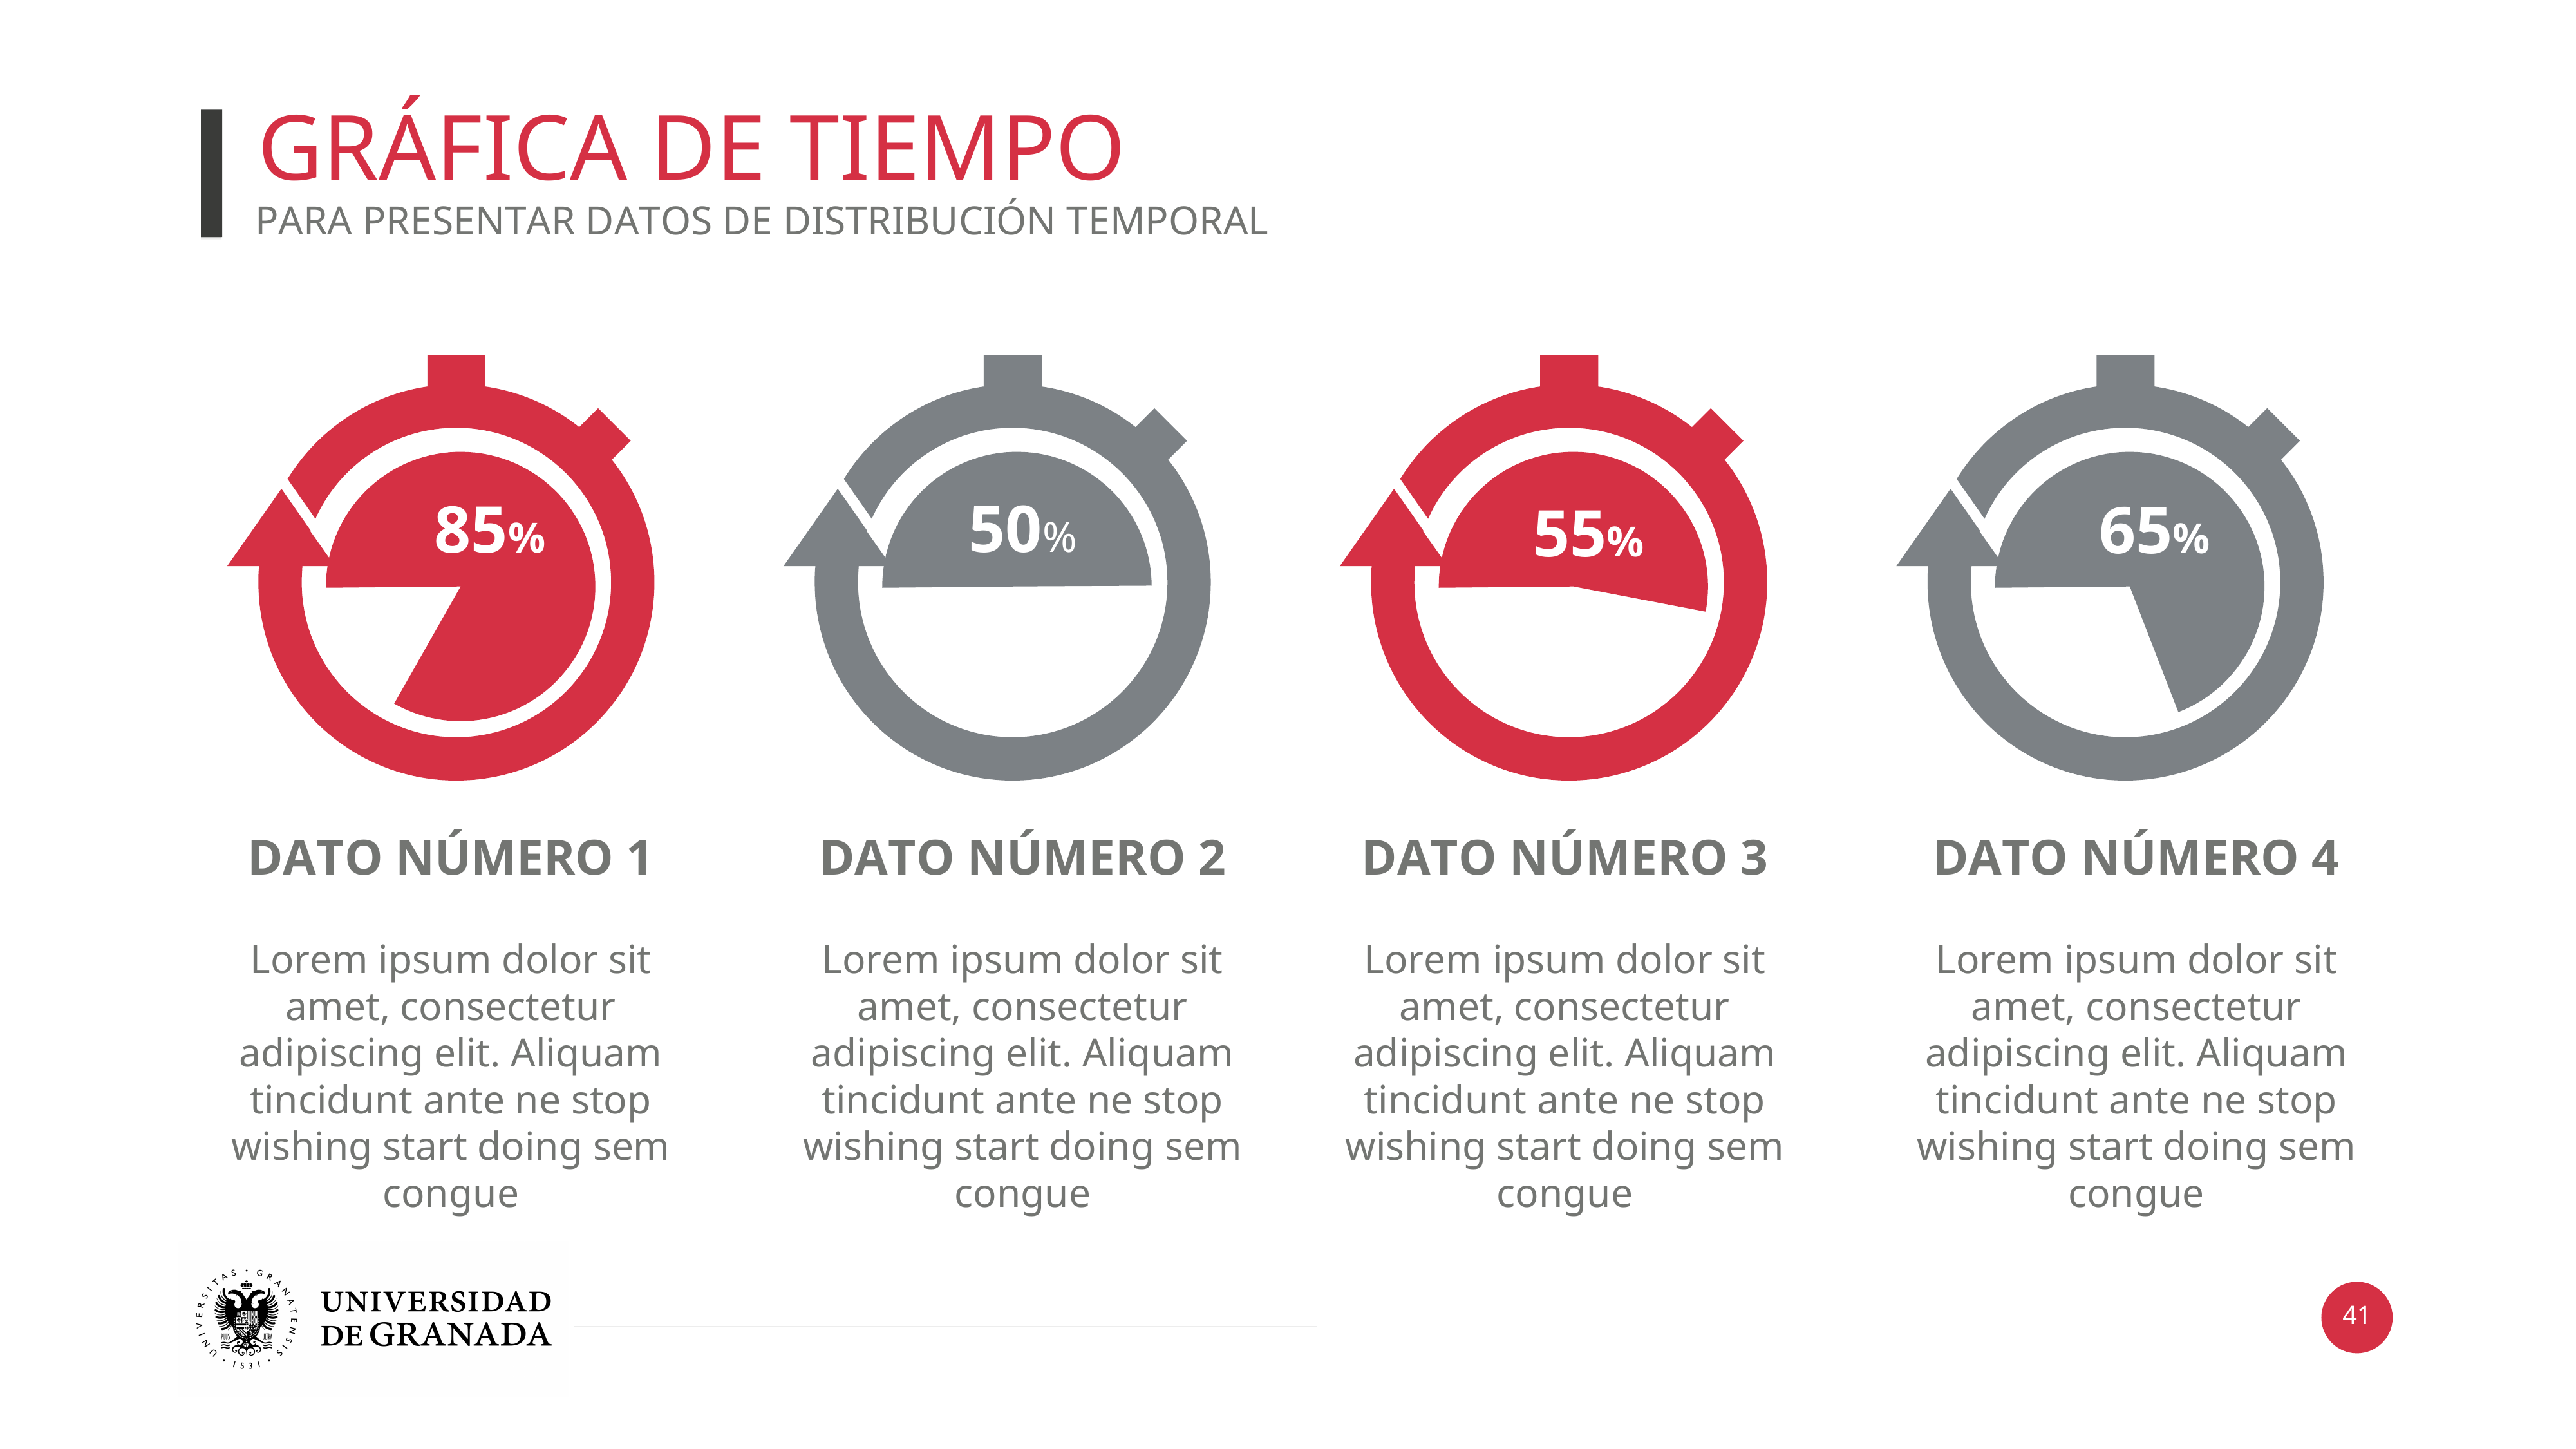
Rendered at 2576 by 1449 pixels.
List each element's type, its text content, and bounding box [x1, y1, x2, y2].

text_box <número> [2308, 1278, 2407, 1356]
text_box 85% [375, 459, 605, 596]
text_box [929, 451, 1105, 484]
text_box [2087, 451, 2172, 459]
picture [178, 1241, 569, 1397]
text_box DATO NÚMERO 1 Lorem ipsum dolor sit amet, consectetur adipiscing elit. Aliquam tincidunt ante ne stop wishing start doing sem congue [189, 814, 713, 1227]
text_box DATO NÚMERO 4 Lorem ipsum dolor sit amet, consectetur adipiscing elit. Aliquam tincidunt ante ne stop wishing start doing sem congue [1874, 814, 2399, 1227]
text_box 55% [1474, 462, 1704, 601]
text_box [1649, 552, 1708, 612]
text_box [418, 451, 503, 459]
text_box PARA PRESENTAR DATOS DE DISTRIBUCIÓN TEMPORAL [245, 191, 2400, 248]
text_box DATO NÚMERO 3 Lorem ipsum dolor sit amet, consectetur adipiscing elit. Aliquam tincidunt ante ne stop wishing start doing sem congue [1302, 814, 1827, 1227]
text_box 50% [917, 484, 1129, 569]
text_box [227, 355, 655, 781]
text_box [1339, 355, 1767, 781]
text_box [201, 109, 223, 238]
text_box [1521, 451, 1626, 462]
text_box [783, 355, 1211, 781]
text_box GRÁFICA DE TIEMPO [248, 85, 2402, 204]
text_box [394, 596, 596, 721]
text_box [1896, 355, 2324, 781]
text_box [2134, 597, 2264, 712]
text_box DATO NÚMERO 2 Lorem ipsum dolor sit amet, consectetur adipiscing elit. Aliquam tincidunt ante ne stop wishing start doing sem congue [760, 814, 1285, 1227]
text_box 65% [2040, 459, 2270, 597]
